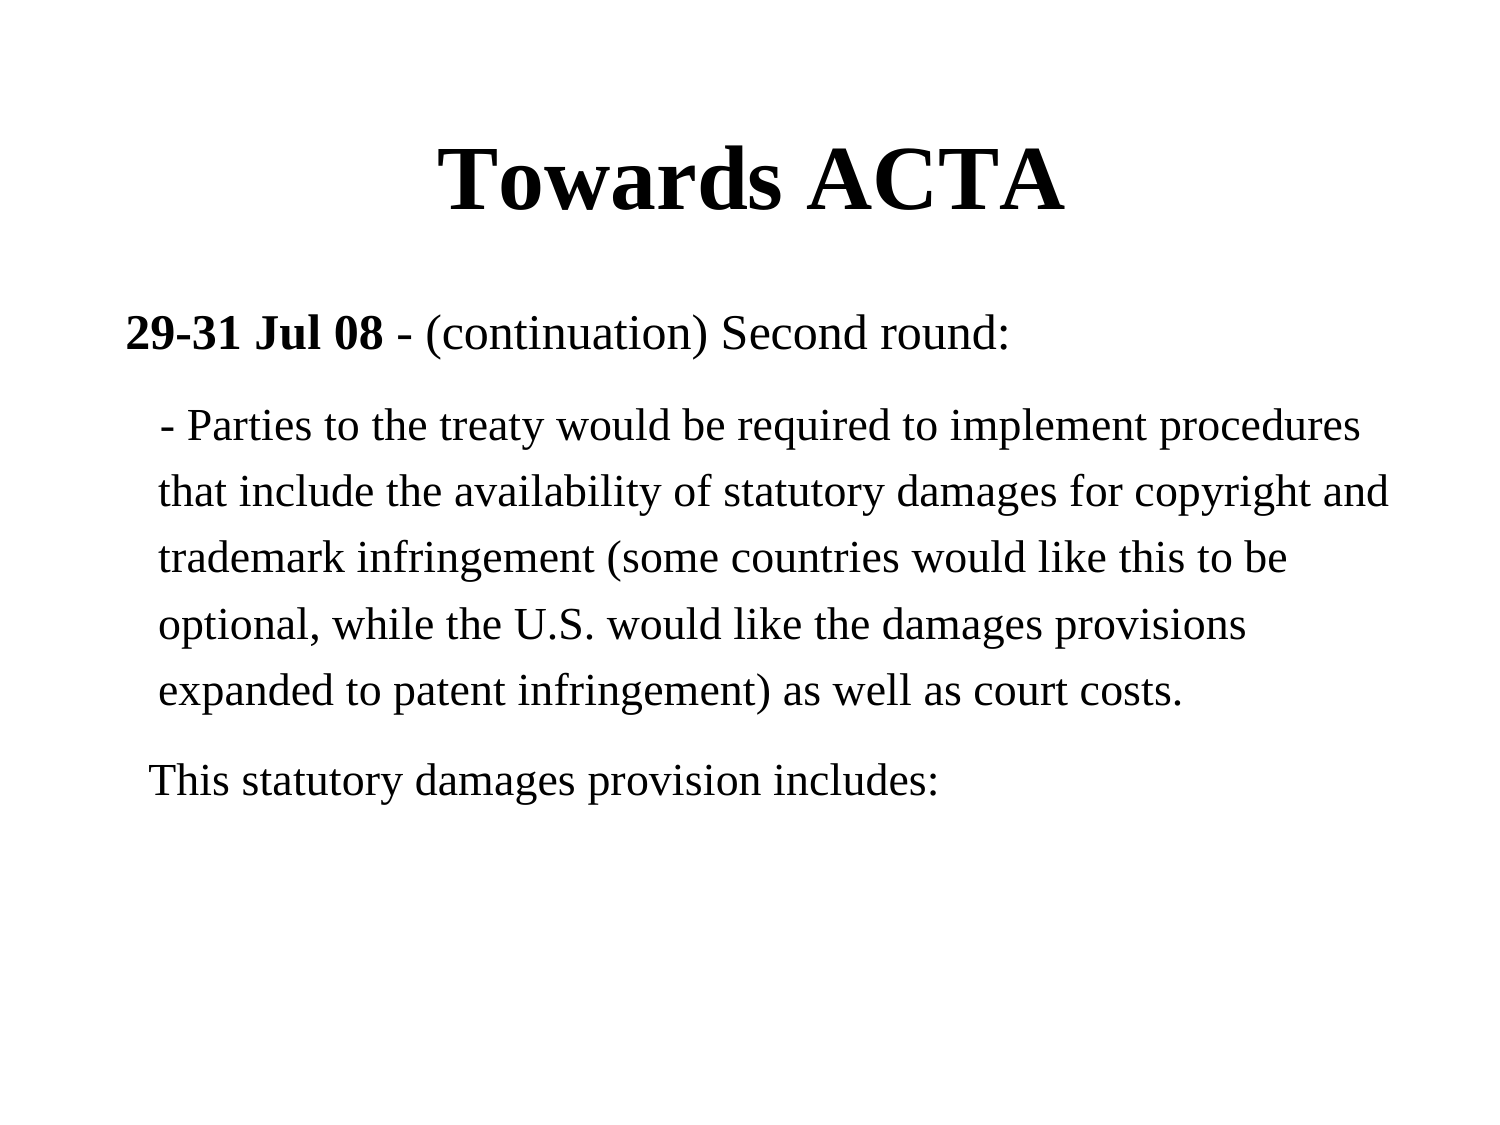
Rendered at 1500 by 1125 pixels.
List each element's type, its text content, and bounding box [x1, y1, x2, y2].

text_box 29-31 Jul 08 - (continuation) Second round: - Parties to the treaty would be required to implement procedures that include the availability of statutory damages for copyright and trademark infringement (some countries would like this to be optional, while the U.S. would like the damages provisions expanded to patent infringement) as well as court costs. This statutory damages provision includes: [98, 280, 1425, 970]
title Towards ACTA [87, 52, 1416, 307]
